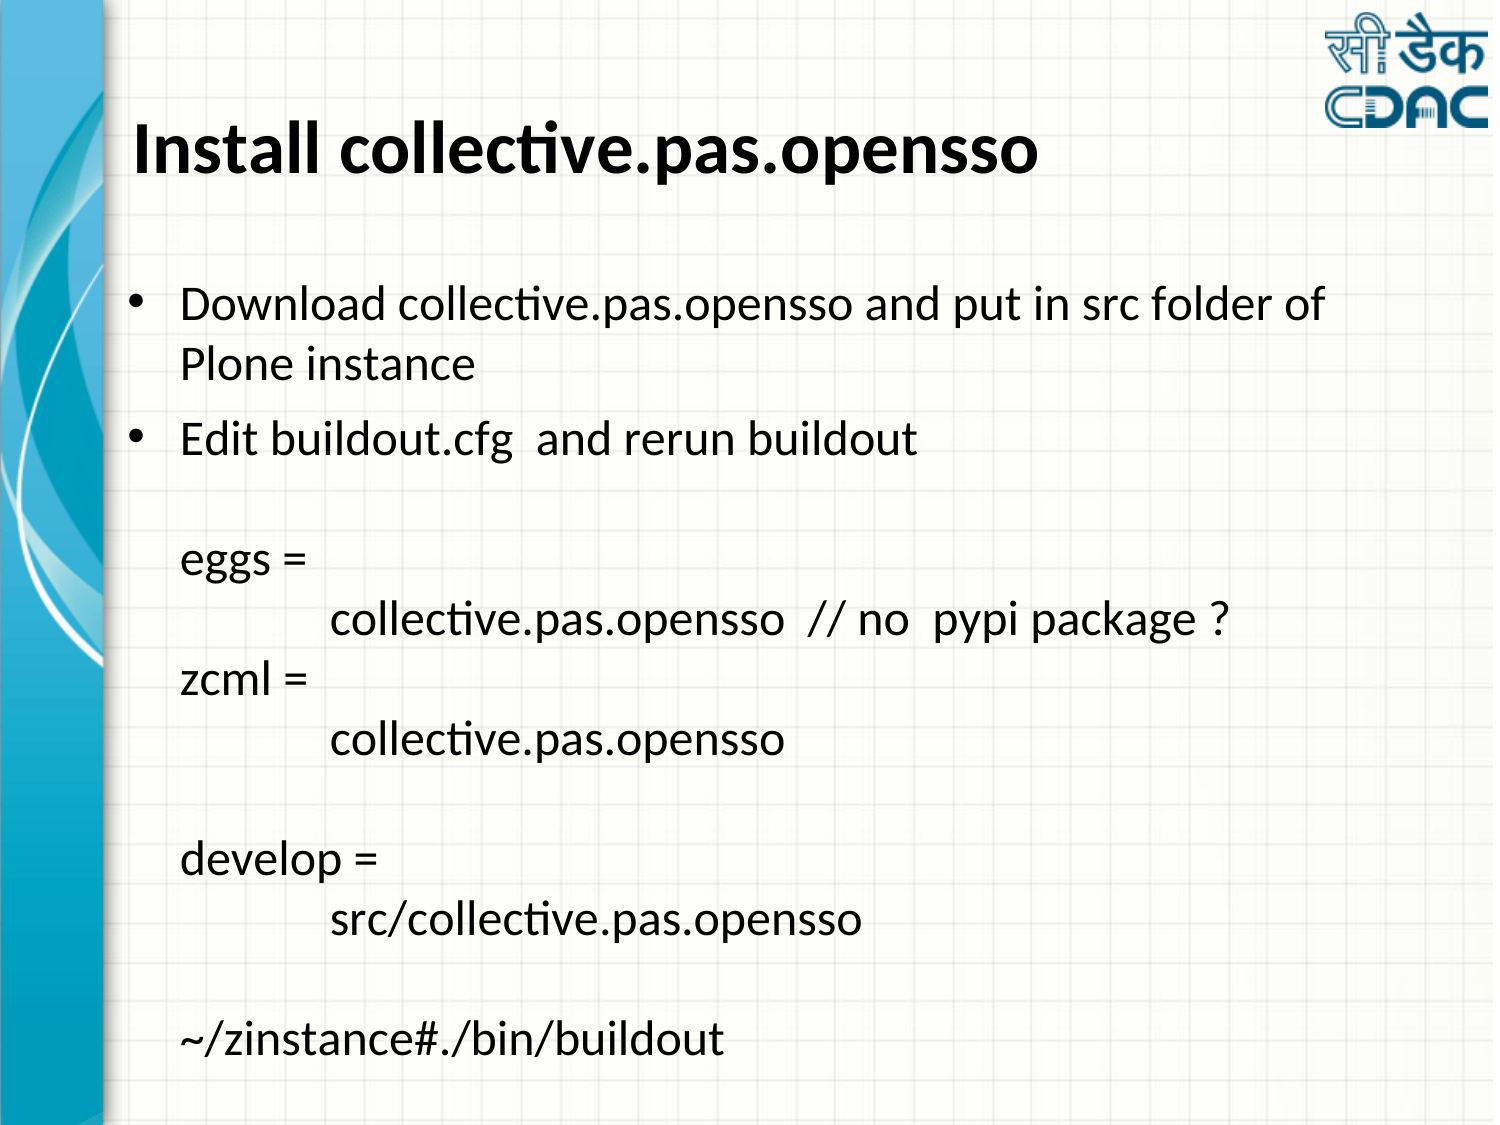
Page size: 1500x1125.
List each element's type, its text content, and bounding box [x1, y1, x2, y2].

picture [0, 0, 1493, 1125]
text_box Download collective.pas.opensso and put in src folder of Plone instance Edit buildout.cfg and rerun buildout eggs = collective.pas.opensso // no pypi package ? zcml = collective.pas.opensso develop = src/collective.pas.opensso ~/zinstance#./bin/buildout [112, 262, 1463, 1005]
text_box Install collective.pas.opensso [117, 49, 1468, 238]
